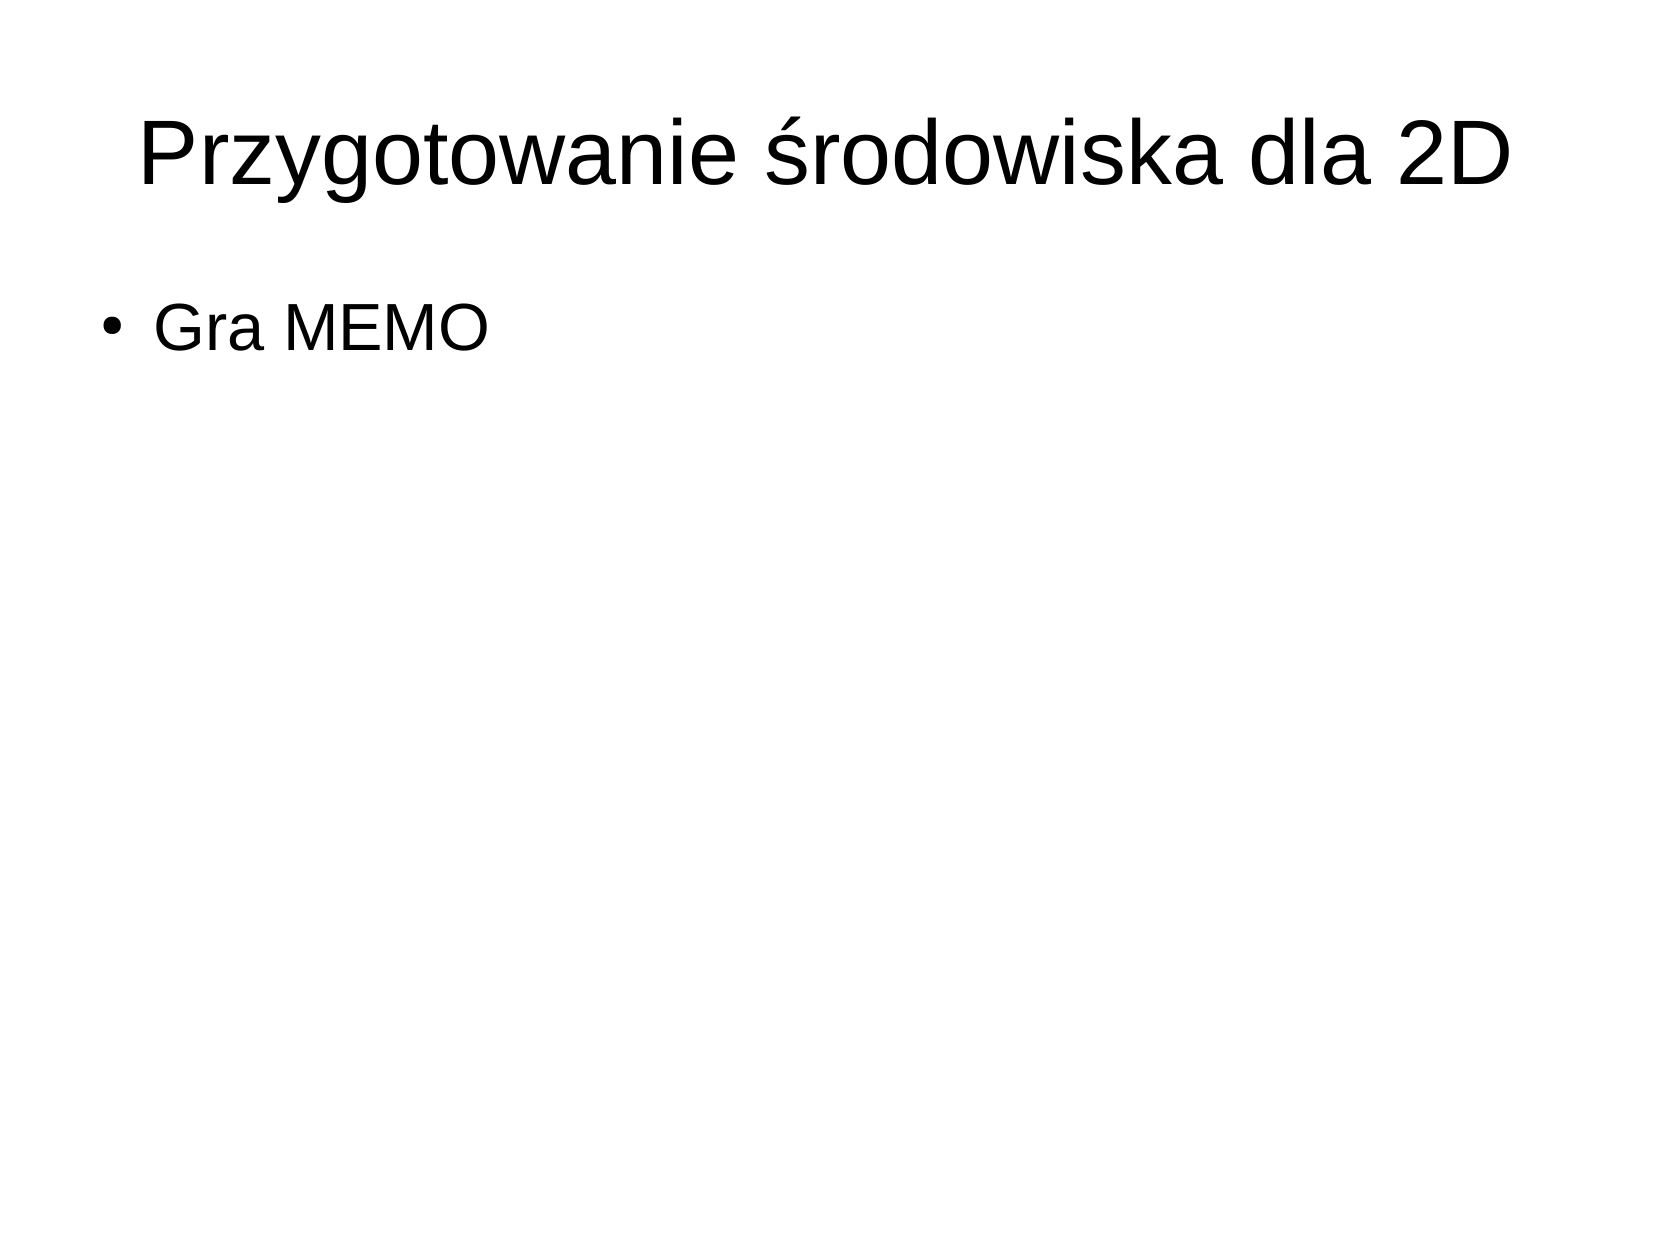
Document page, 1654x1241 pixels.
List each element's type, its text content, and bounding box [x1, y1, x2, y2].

list Gra MEMO [82, 290, 1571, 1010]
title Przygotowanie środowiska dla 2D [82, 49, 1571, 257]
